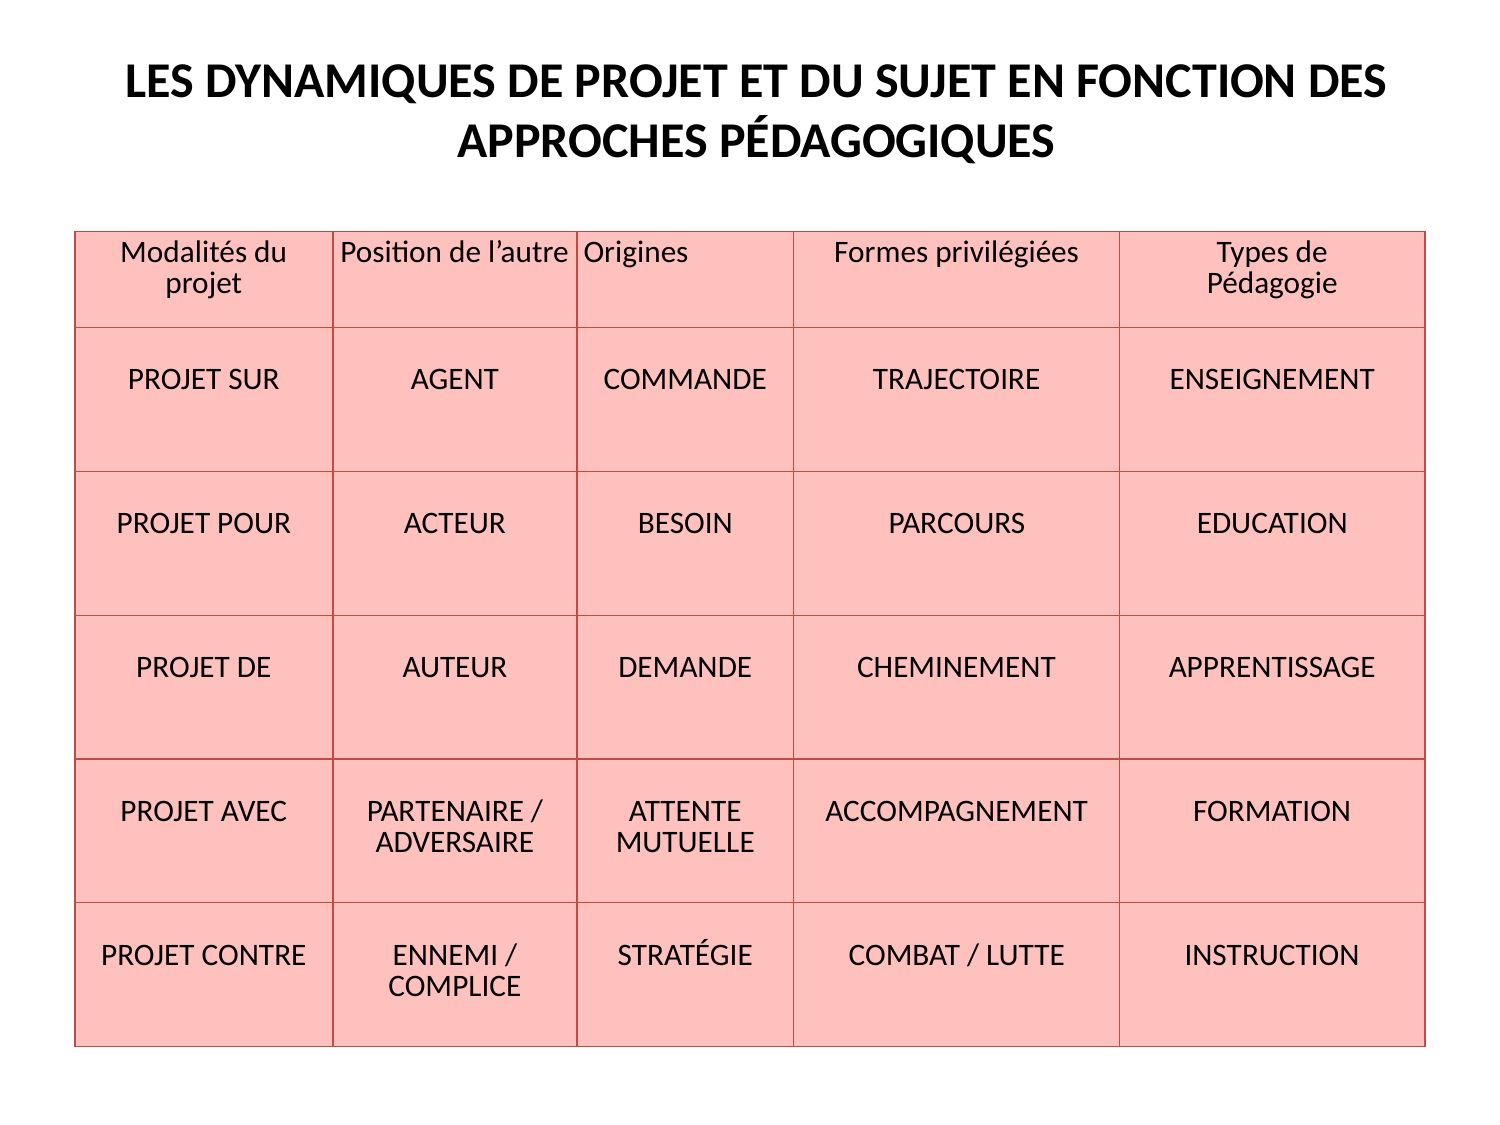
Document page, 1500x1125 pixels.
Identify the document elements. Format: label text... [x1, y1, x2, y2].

table_cell Projet avec [76, 760, 332, 902]
table_cell Ennemi / Complice [334, 903, 576, 1046]
table_cell Projet pour [76, 472, 332, 615]
table_cell EDUCATION [1120, 472, 1424, 615]
table_cell Enseignement [1120, 328, 1424, 471]
title Les dynamiques de projet et du sujet en fonction des approches pédagogiques [76, 42, 1437, 173]
table_cell Stratégie [578, 903, 793, 1046]
table_header Types de Pédagogie [1120, 232, 1424, 327]
table_cell Projet de [76, 616, 332, 758]
table_cell Apprentissage [1120, 616, 1424, 758]
table_cell Partenaire / Adversaire [334, 760, 576, 902]
table_cell Projet contre [76, 903, 332, 1046]
table_cell Commande [578, 328, 793, 471]
table_cell FORMATION [1120, 760, 1424, 902]
table_cell Projet sur [76, 328, 332, 471]
table_cell Auteur [334, 616, 576, 758]
table_cell Cheminement [794, 616, 1119, 758]
table_header Position de l’autre [334, 232, 576, 327]
table_header Modalités du projet [76, 232, 332, 327]
table_cell Acteur [334, 472, 576, 615]
table_cell Demande [578, 616, 793, 758]
table_header Formes privilégiées [794, 232, 1119, 327]
table_cell Accompagnement [794, 760, 1119, 902]
table_cell Combat / lutte [794, 903, 1119, 1046]
table_cell Besoin [578, 472, 793, 615]
table_cell Trajectoire [794, 328, 1119, 471]
table_cell Agent [334, 328, 576, 471]
table_cell Attente mutuelle [578, 760, 793, 902]
table_cell Instruction [1120, 903, 1424, 1046]
table_header Origines [578, 232, 793, 327]
table_cell Parcours [794, 472, 1119, 615]
